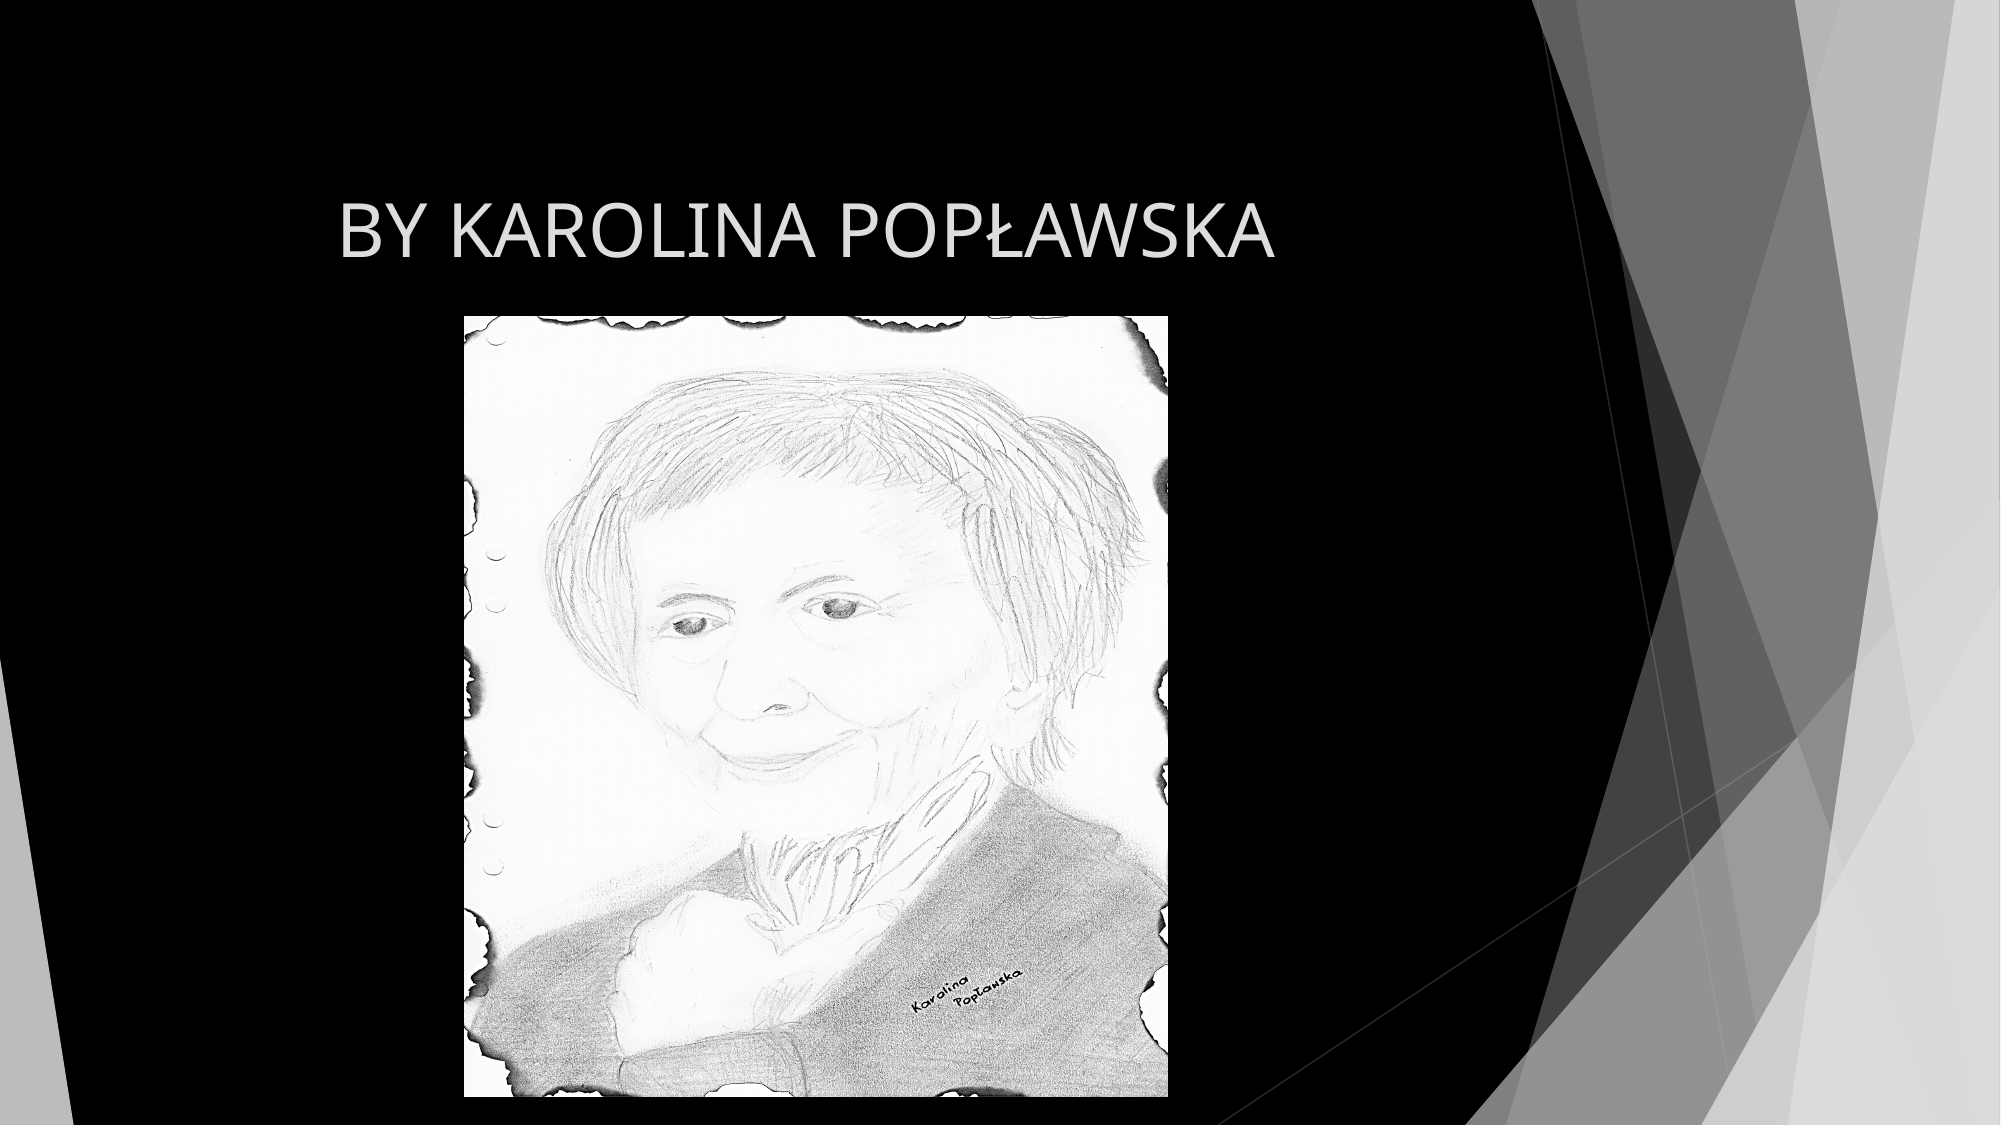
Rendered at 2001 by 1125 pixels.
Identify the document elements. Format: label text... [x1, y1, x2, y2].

title BY KAROLINA POPŁAWSKA [111, 85, 1522, 296]
picture [464, 316, 1168, 1097]
